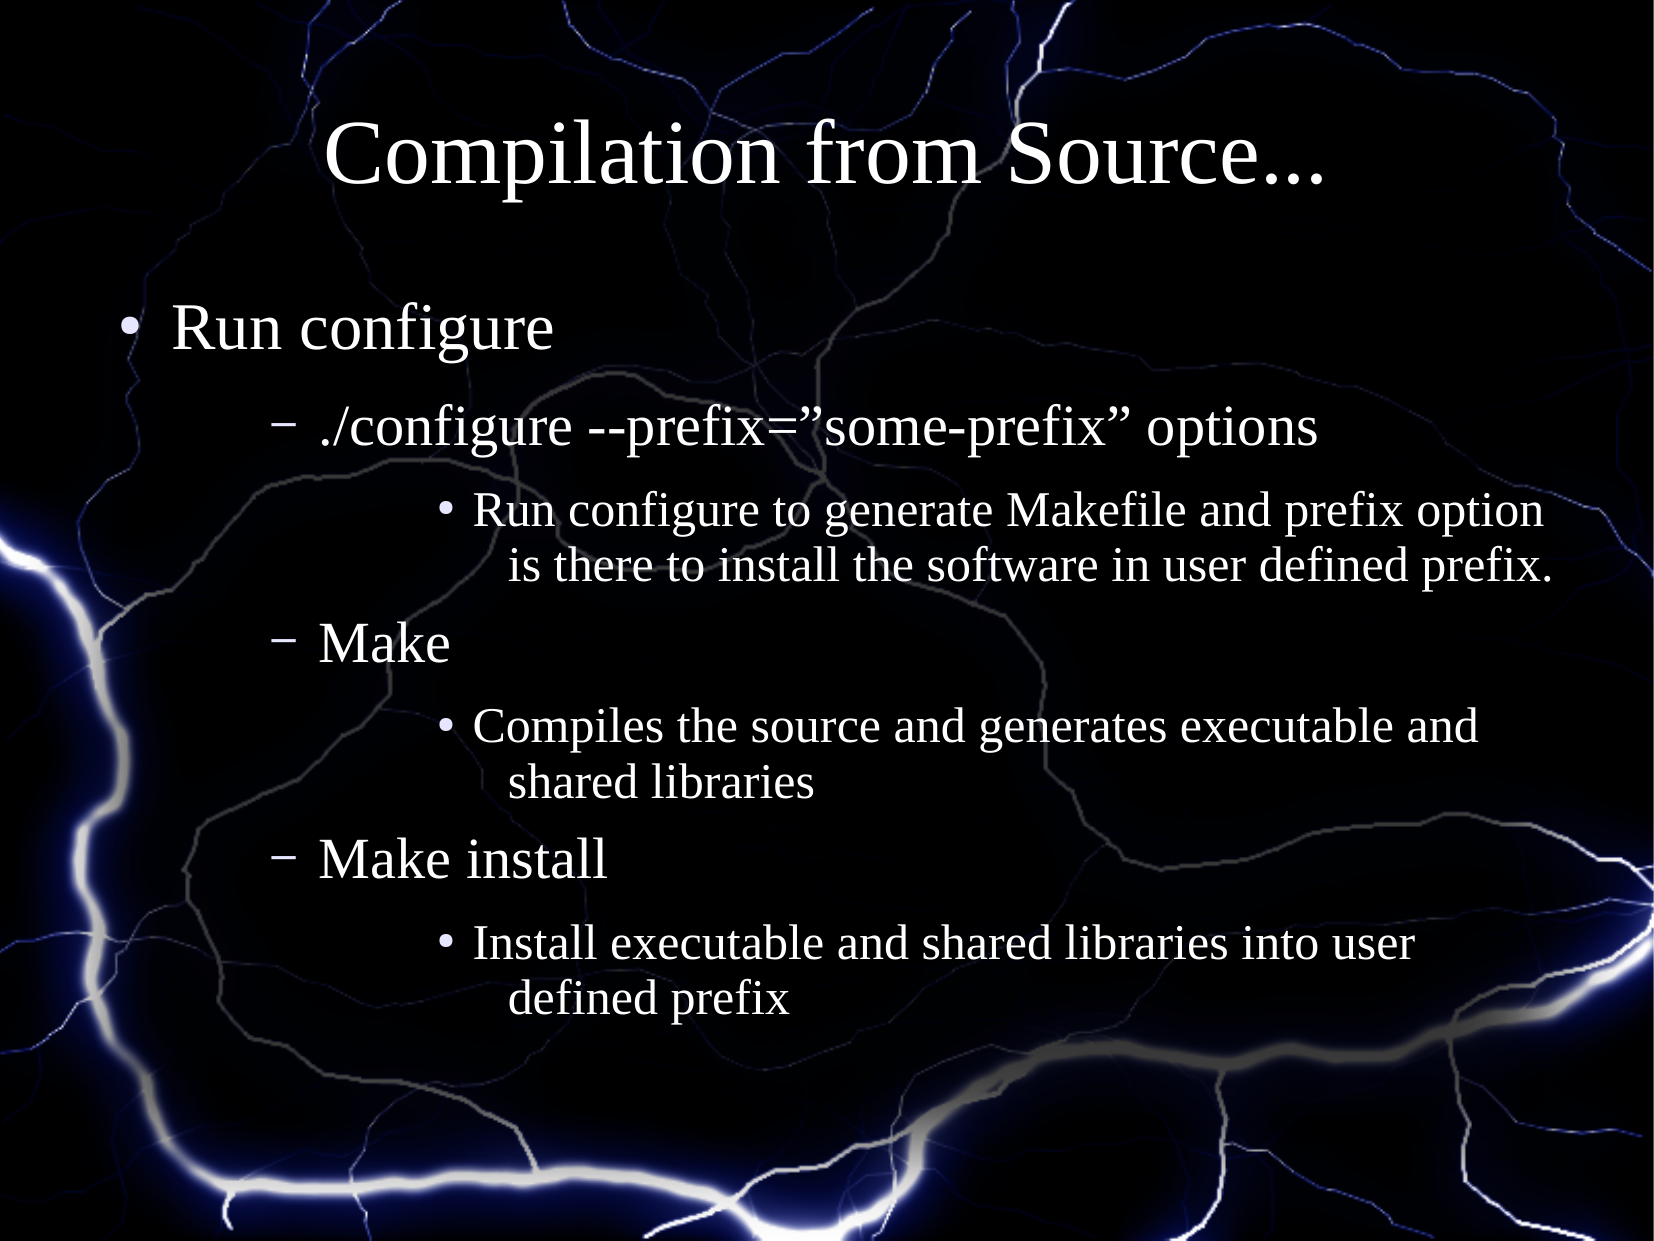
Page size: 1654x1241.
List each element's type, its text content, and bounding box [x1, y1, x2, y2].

title Compilation from Source... [82, 56, 1571, 250]
picture [0, 0, 1654, 1241]
list Run configure ./configure --prefix=”some-prefix” options Run configure to generate Makefile and prefix option is there to install the software in user defined prefix. Make Compiles the source and generates executable and shared libraries Make install Install executable and shared libraries into user defined prefix [82, 290, 1571, 1094]
